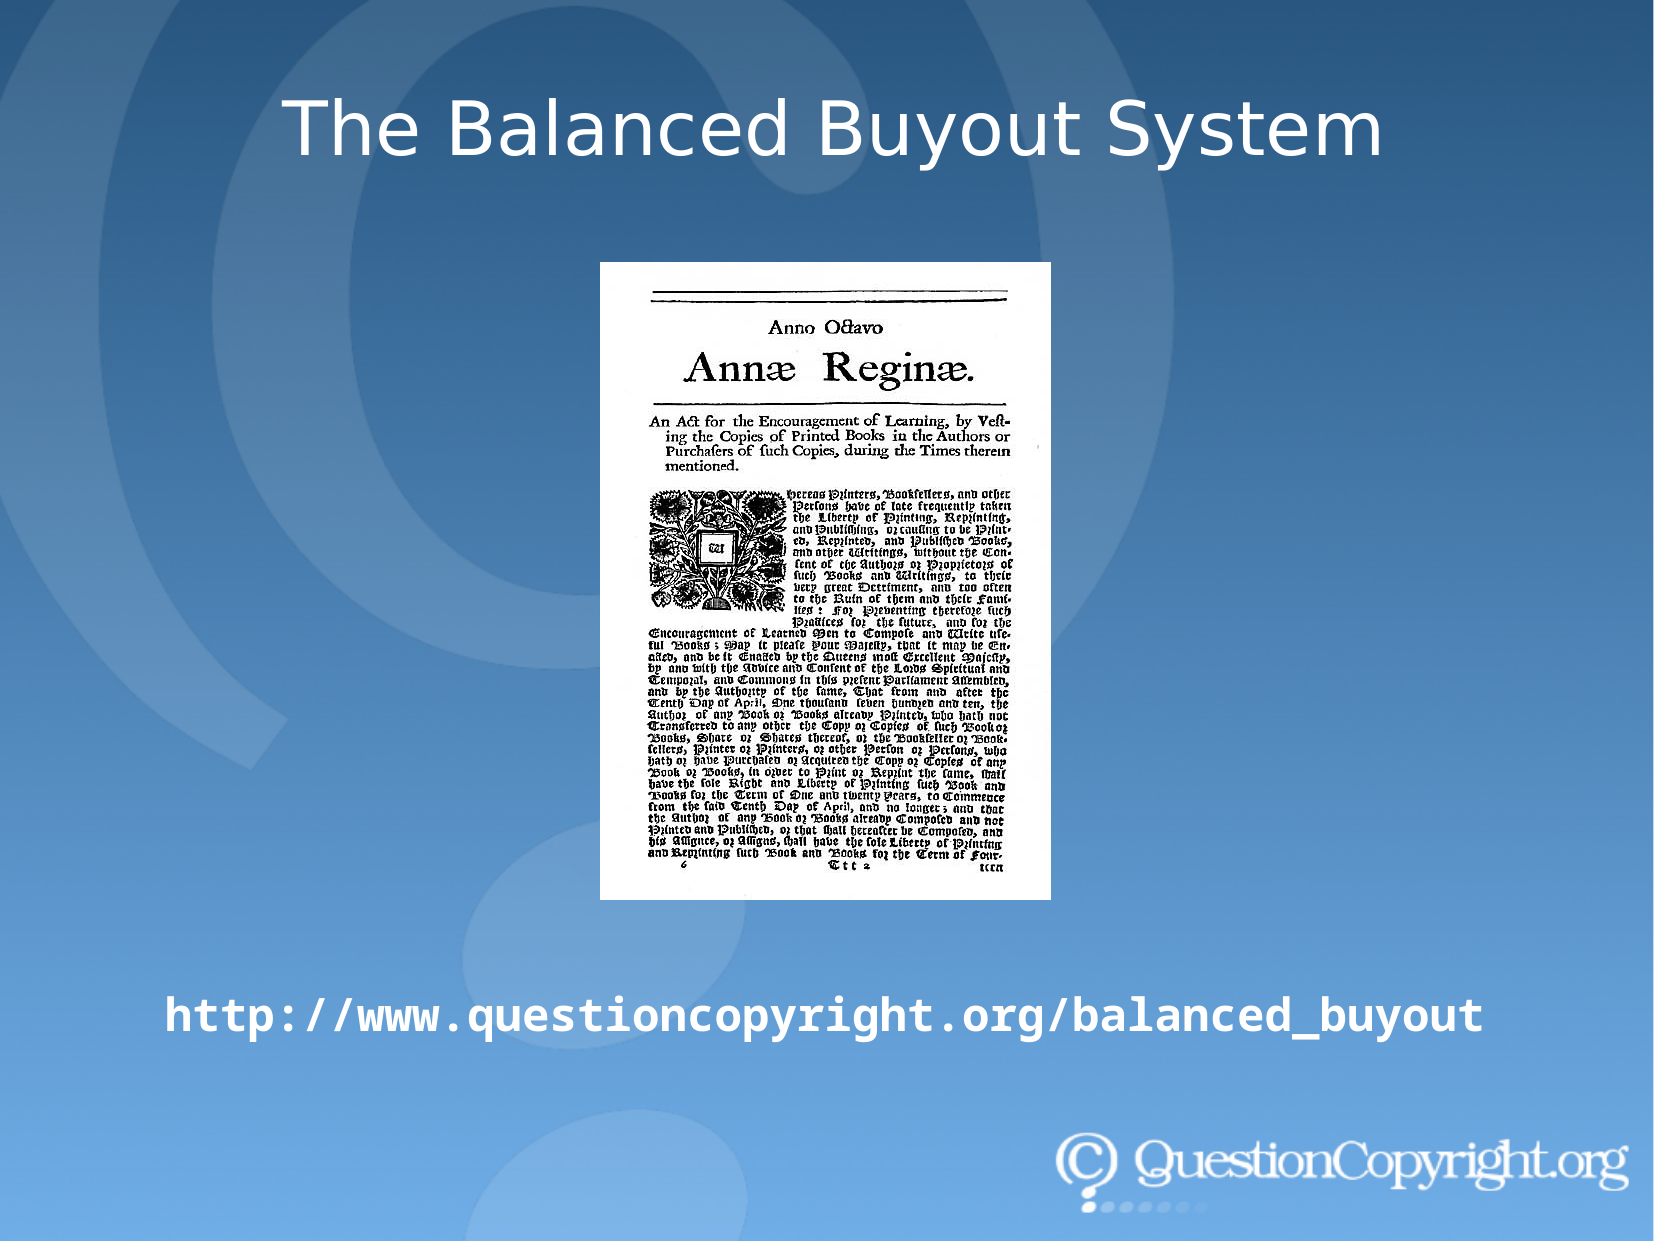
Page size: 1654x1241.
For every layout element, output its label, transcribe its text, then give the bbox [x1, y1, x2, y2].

text_box The Balanced Buyout System [267, 78, 1401, 181]
picture [0, 0, 1654, 1241]
text_box http://www.questioncopyright.org/balanced_buyout [150, 975, 1500, 1045]
